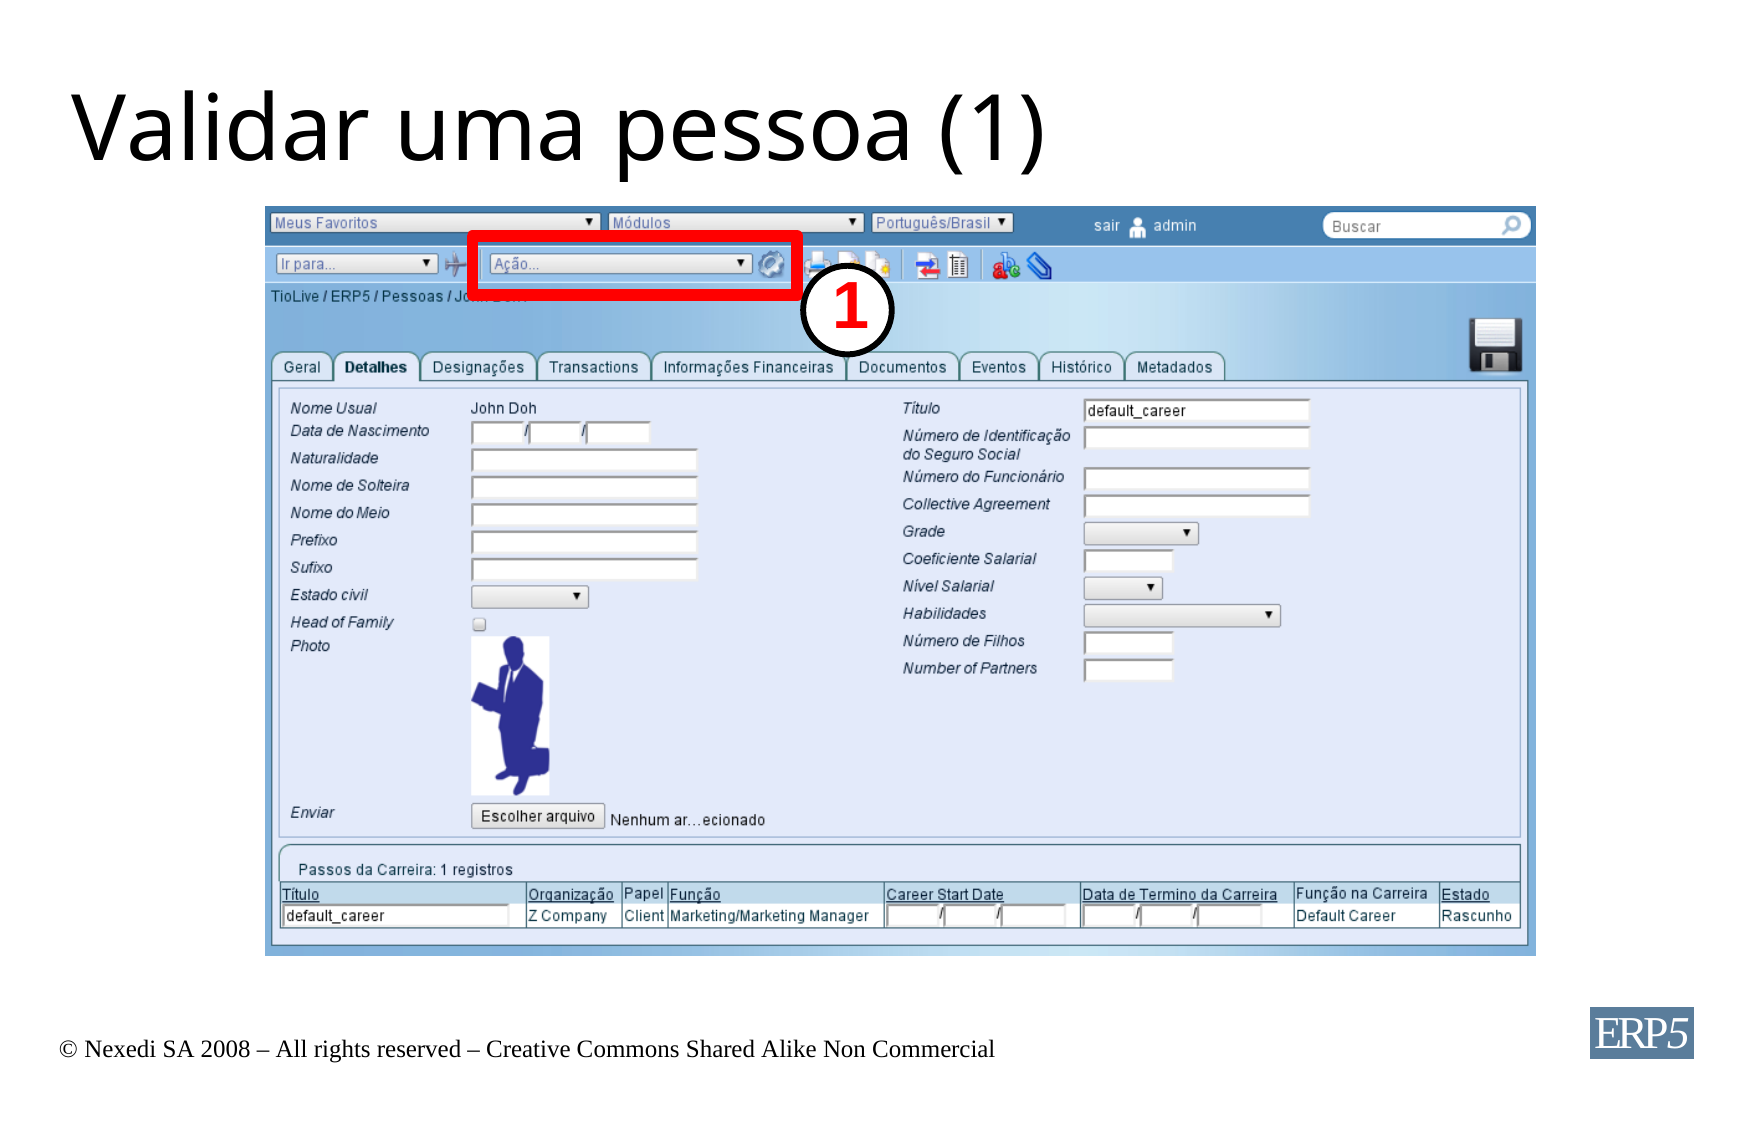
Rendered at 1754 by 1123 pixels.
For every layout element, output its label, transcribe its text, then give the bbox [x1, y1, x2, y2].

text_box [803, 268, 876, 355]
picture [265, 206, 1536, 956]
title Validar uma pessoa (1) [71, 63, 1707, 187]
text_box 1 [832, 268, 981, 344]
